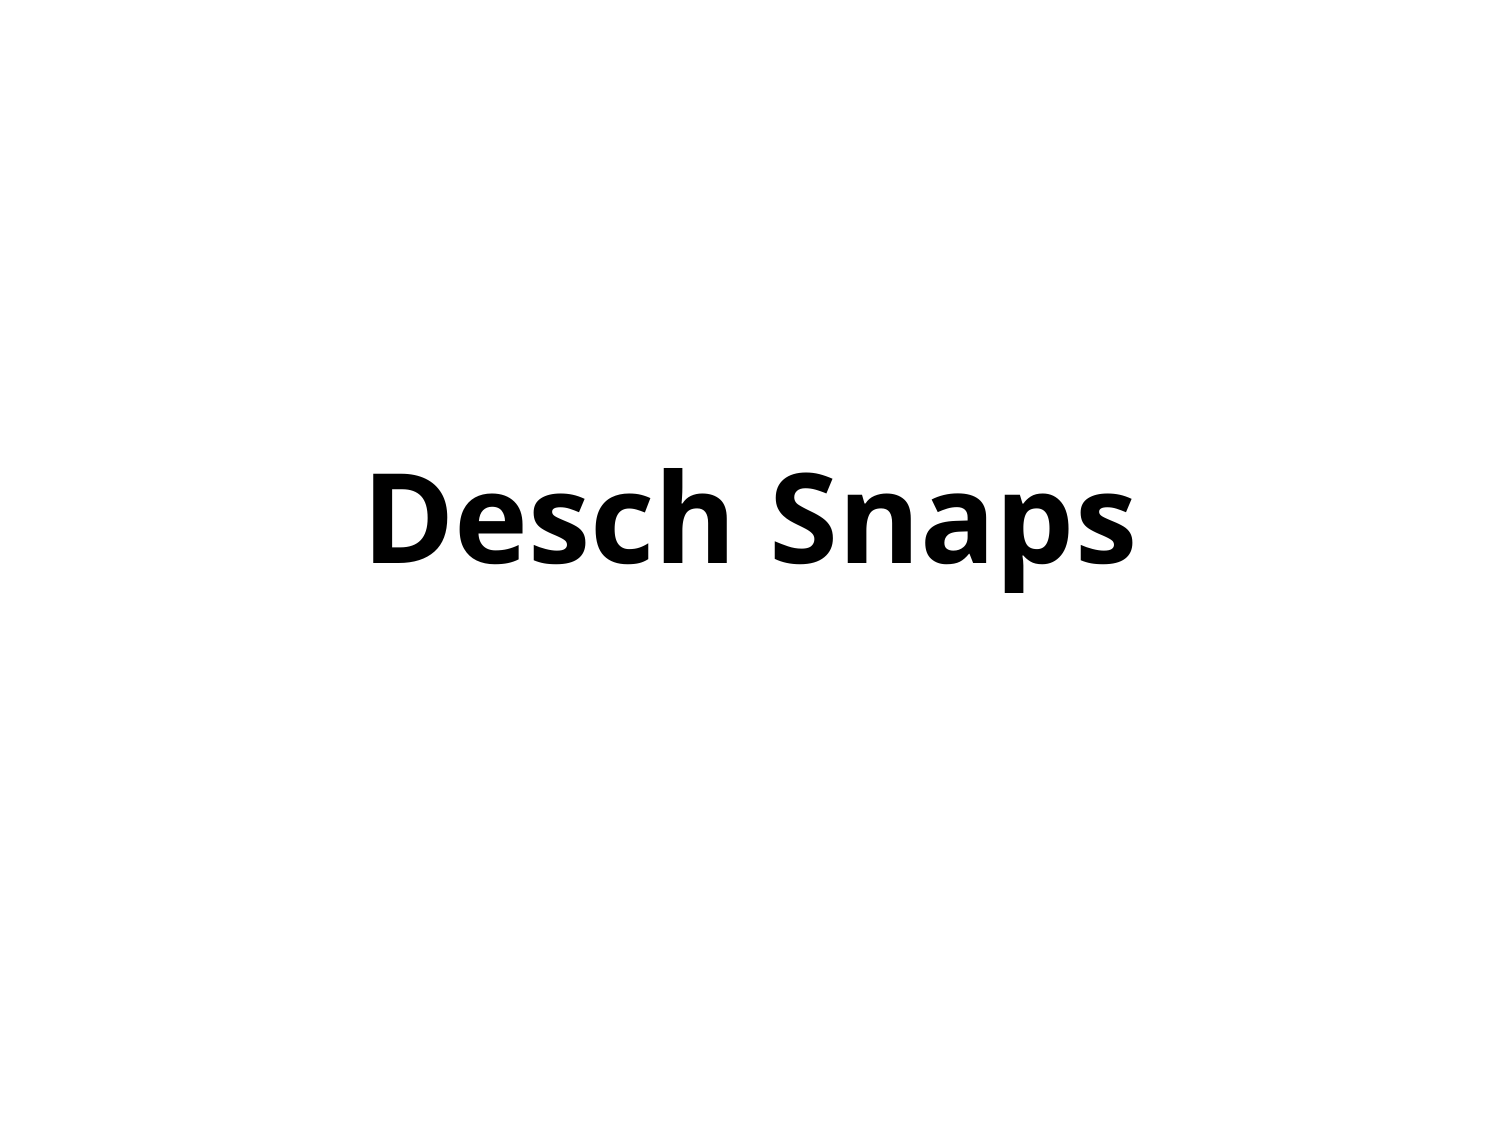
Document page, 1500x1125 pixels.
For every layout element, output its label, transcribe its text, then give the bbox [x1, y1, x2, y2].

text_box Desch Snaps [75, 21, 1426, 1006]
